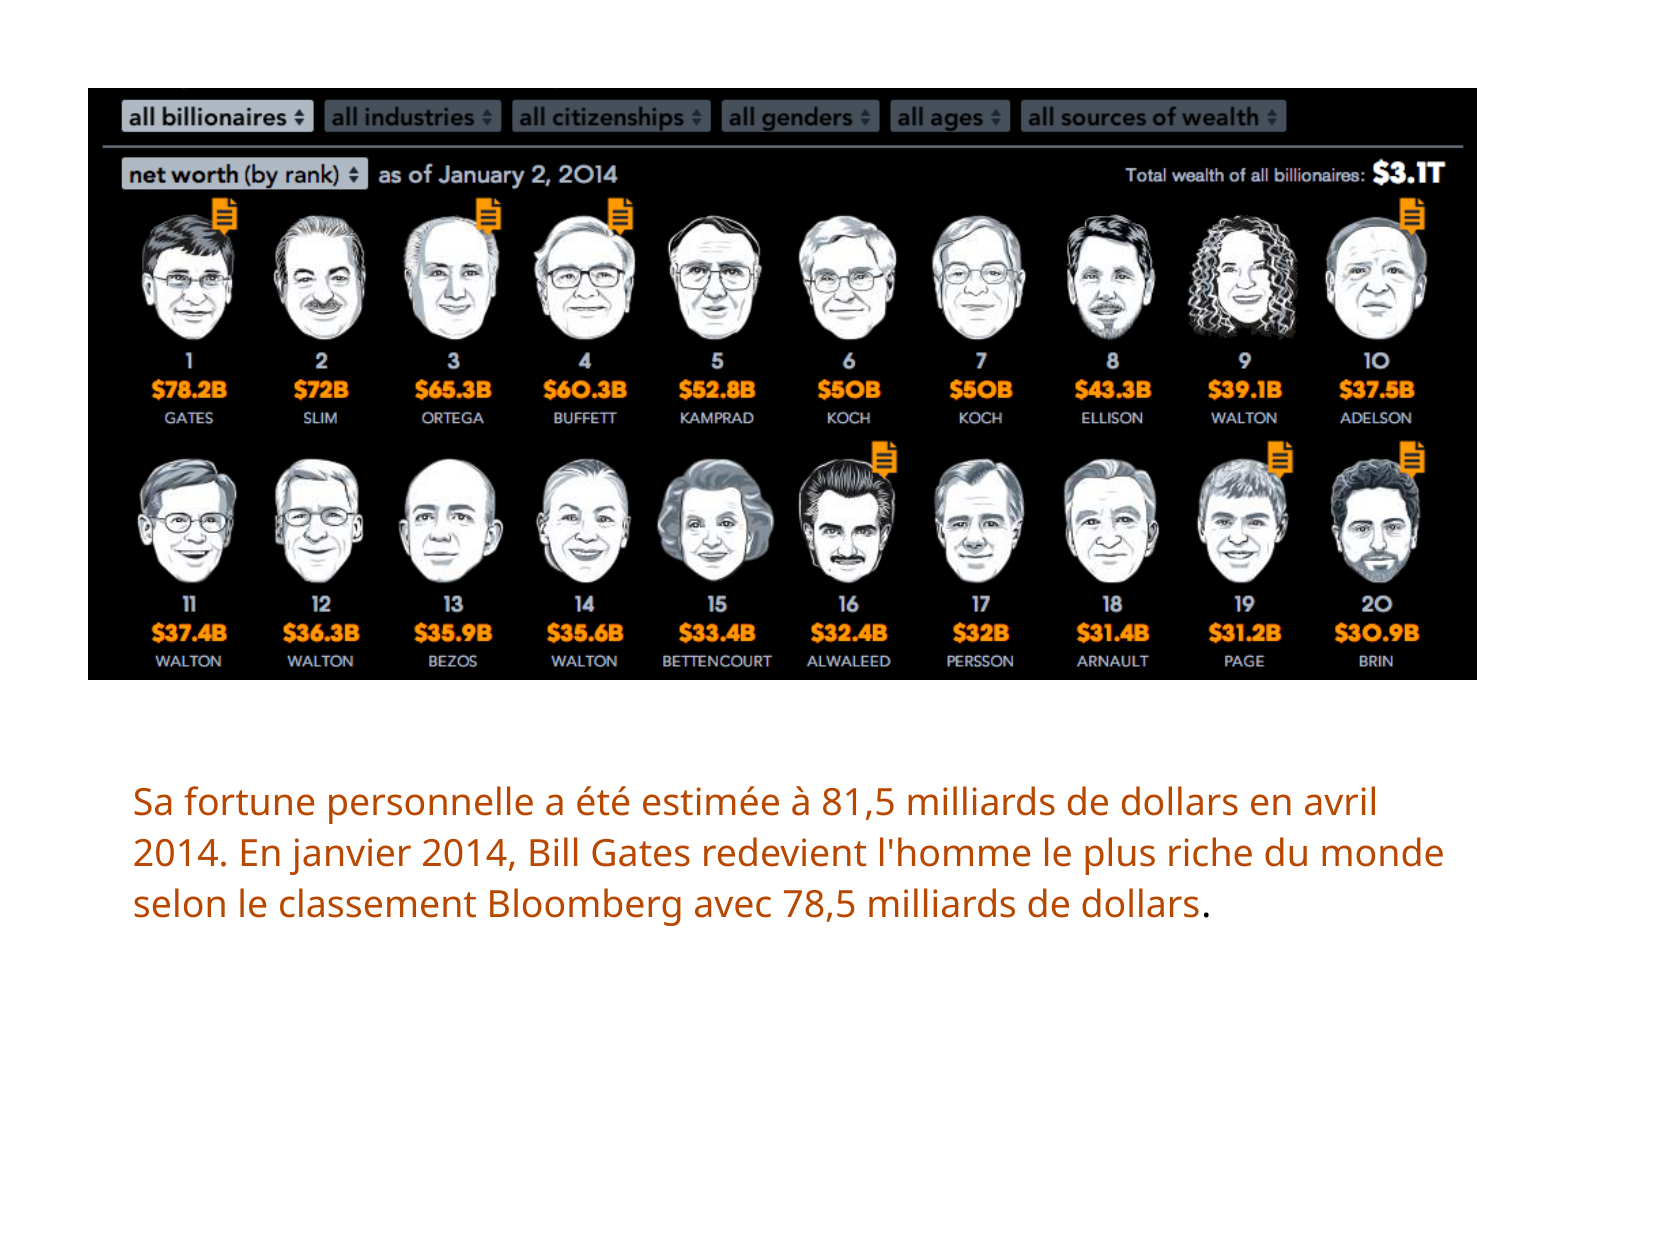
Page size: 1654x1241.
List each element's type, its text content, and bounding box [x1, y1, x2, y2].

text_box Sa fortune personnelle a été estimée à 81,5 milliards de dollars en avril 2014. En janvier 2014, Bill Gates redevient l'homme le plus riche du monde selon le classement Bloomberg avec 78,5 milliards de dollars. [118, 767, 1477, 1034]
picture [88, 88, 1477, 680]
